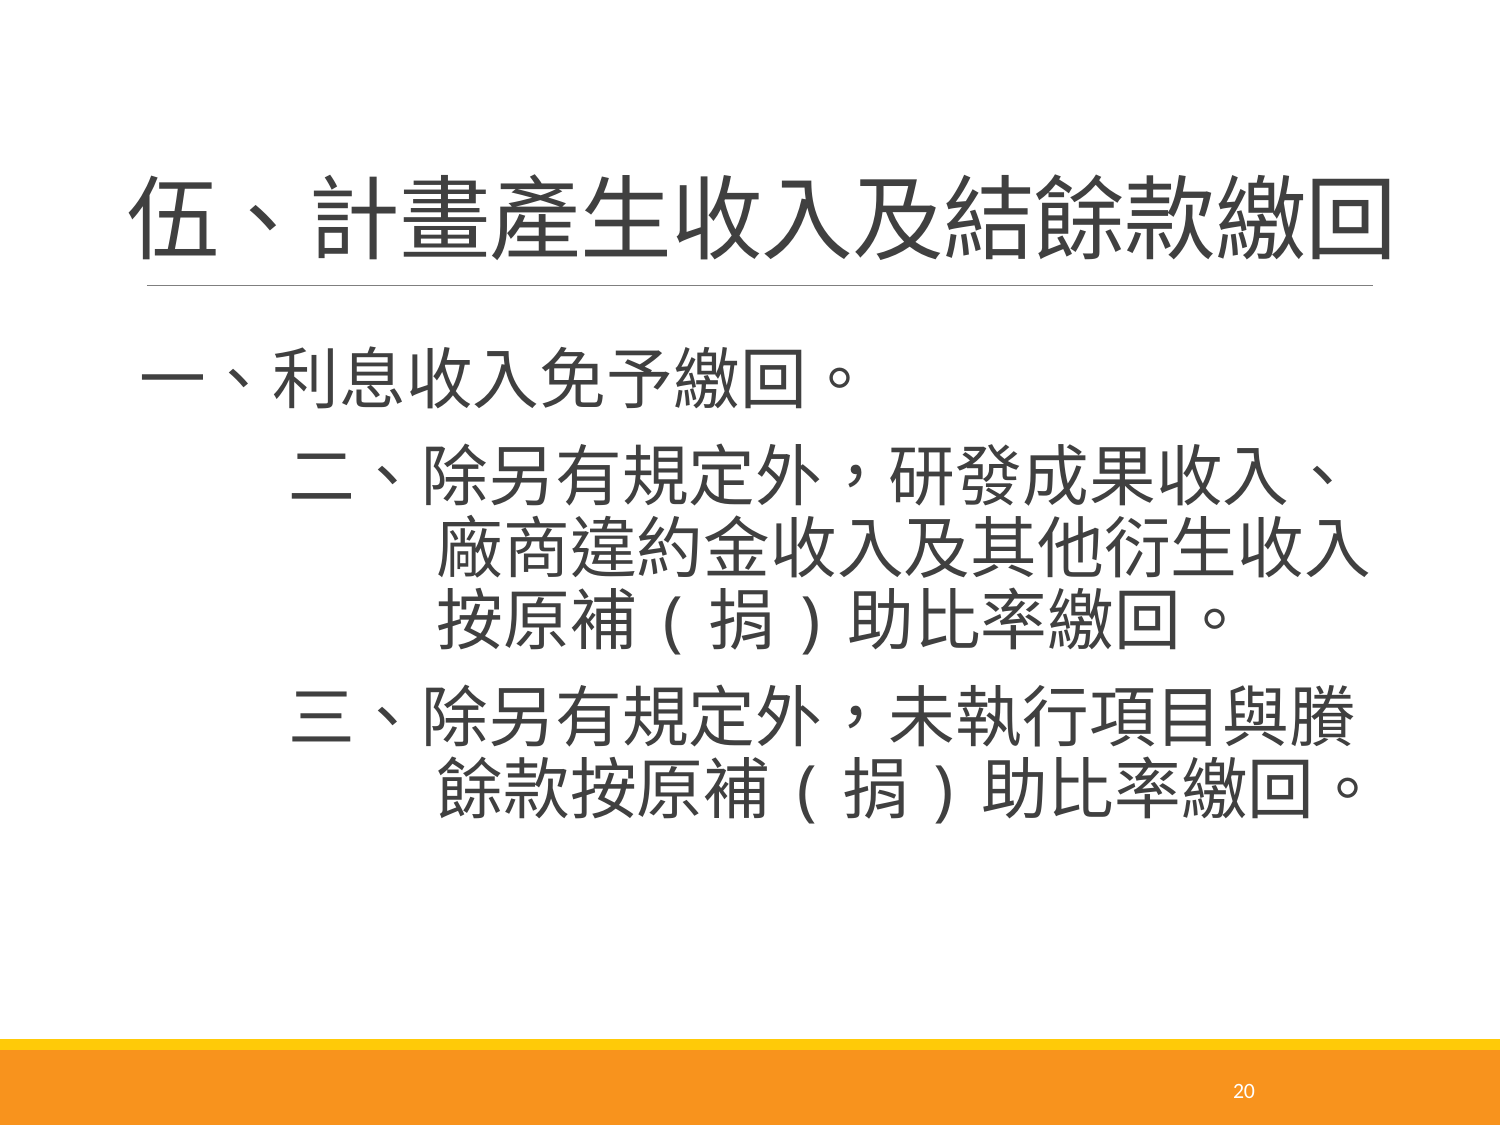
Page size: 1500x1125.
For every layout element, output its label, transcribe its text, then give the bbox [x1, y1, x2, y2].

text_box 20 [1218, 1059, 1380, 1120]
title 伍、計畫產生收入及結餘款繳回 [112, 91, 1447, 279]
list 一、利息收入免予繳回。 二、除另有規定外，研發成果收入、廠商違約金收入及其他衍生收入按原補(捐)助比率繳回。 三、除另有規定外，未執行項目與賸餘款按原補(捐)助比率繳回。 [112, 338, 1400, 907]
